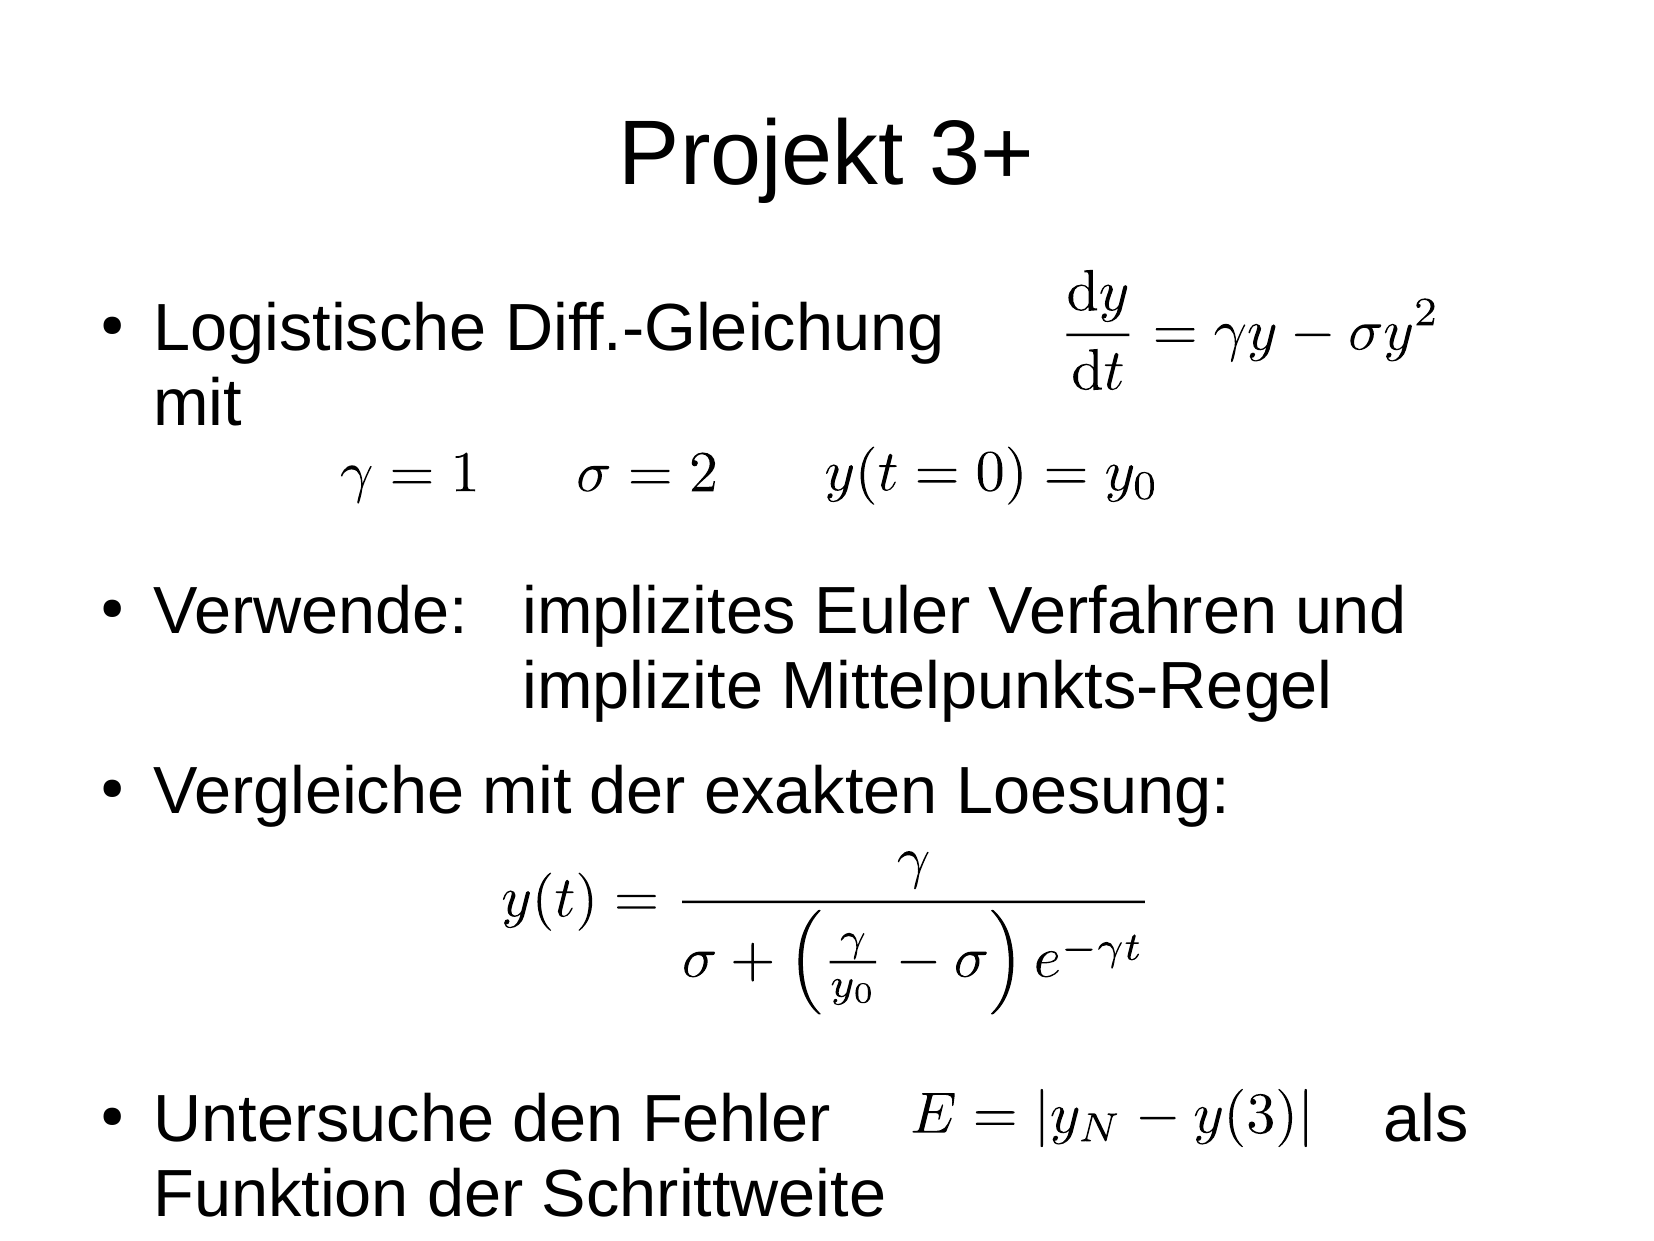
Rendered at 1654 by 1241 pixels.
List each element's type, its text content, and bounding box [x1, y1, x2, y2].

text_box [824, 446, 1157, 505]
title Projekt 3+ [82, 49, 1571, 257]
text_box [1066, 269, 1437, 391]
list Logistische Diff.-Gleichung mit Verwende: implizites Euler Verfahren und implizite Mittelpunkts-Regel Vergleiche mit der exakten Loesung: Untersuche den Fehler als Funktion der Schrittweite [82, 290, 1571, 1229]
text_box [576, 452, 718, 492]
text_box [339, 452, 480, 504]
text_box [501, 851, 1145, 1015]
text_box [910, 1088, 1314, 1148]
